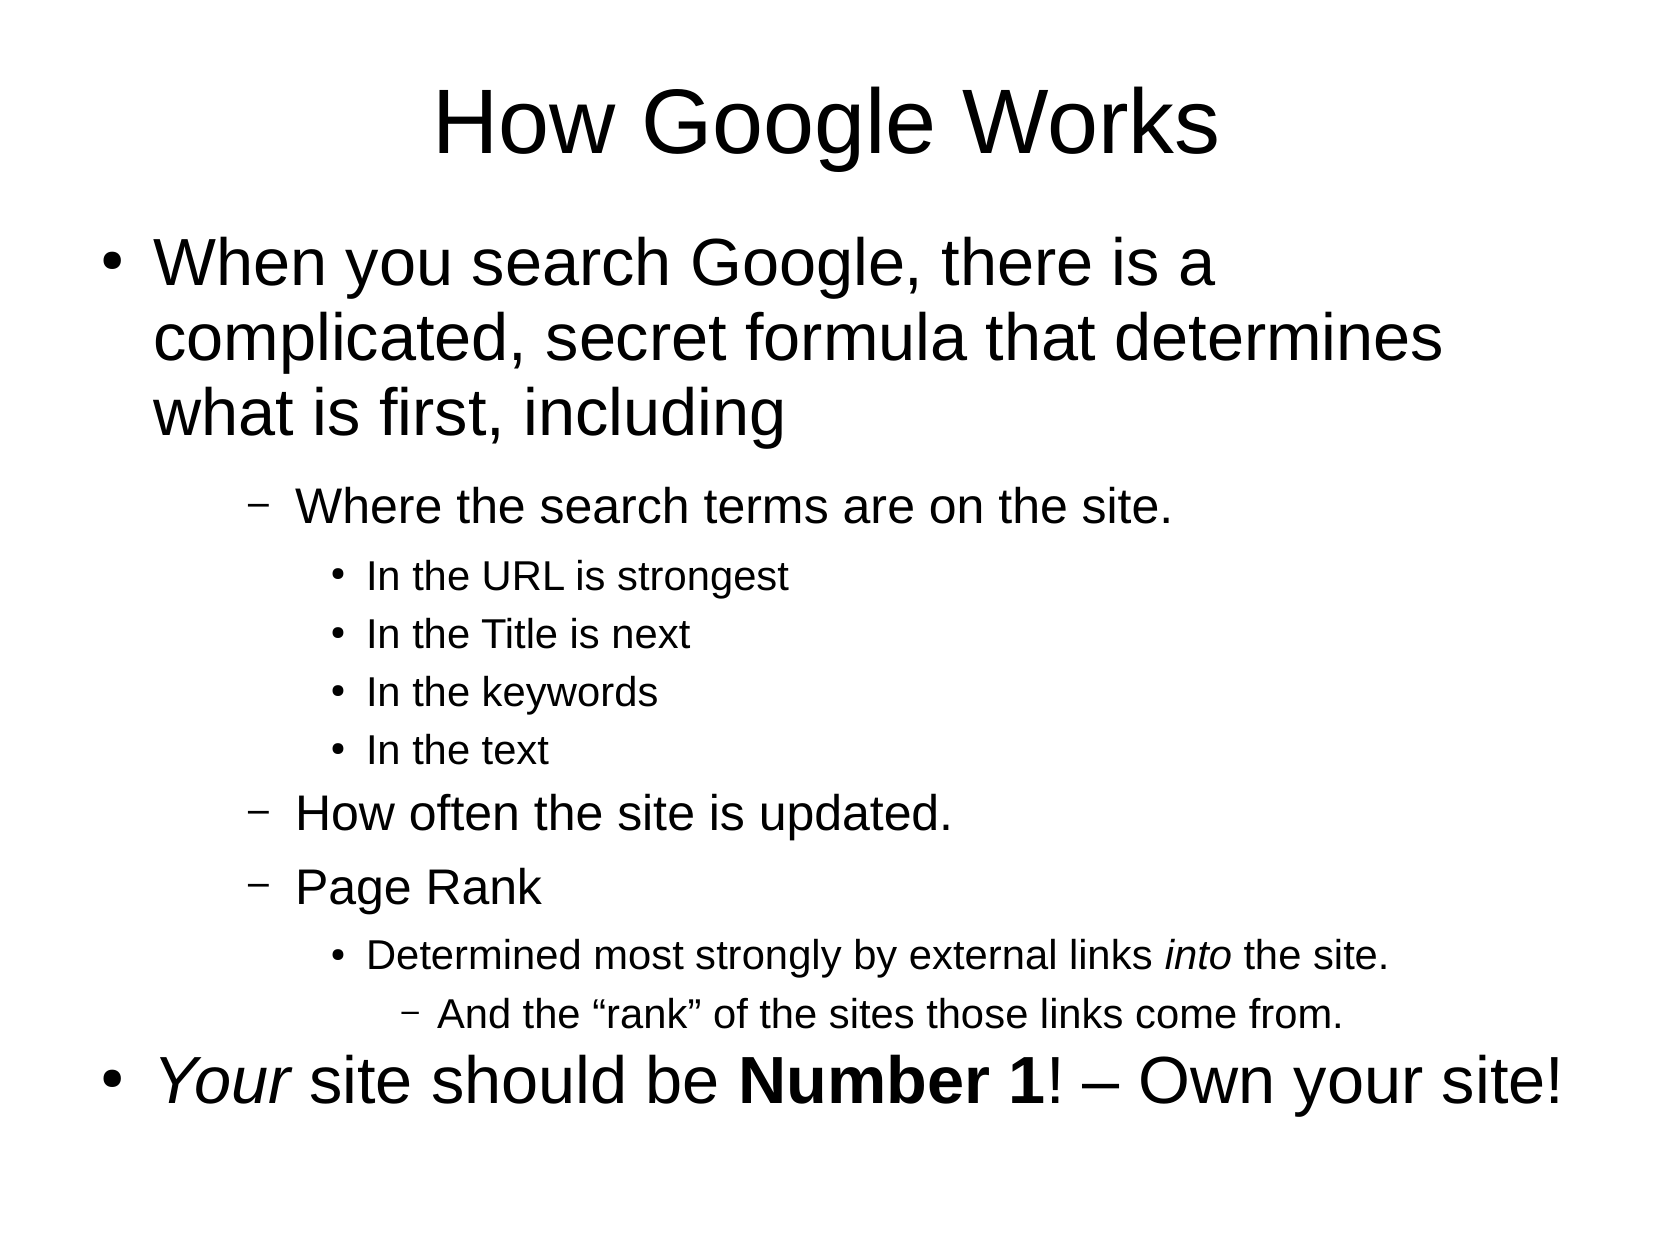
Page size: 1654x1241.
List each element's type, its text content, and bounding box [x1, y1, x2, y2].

title How Google Works [82, 56, 1571, 188]
list When you search Google, there is a complicated, secret formula that determines what is first, including Where the search terms are on the site. In the URL is strongest In the Title is next In the keywords In the text How often the site is updated. Page Rank Determined most strongly by external links into the site. And the “rank” of the sites those links come from. Your site should be Number 1! – Own your site! [82, 225, 1571, 1163]
